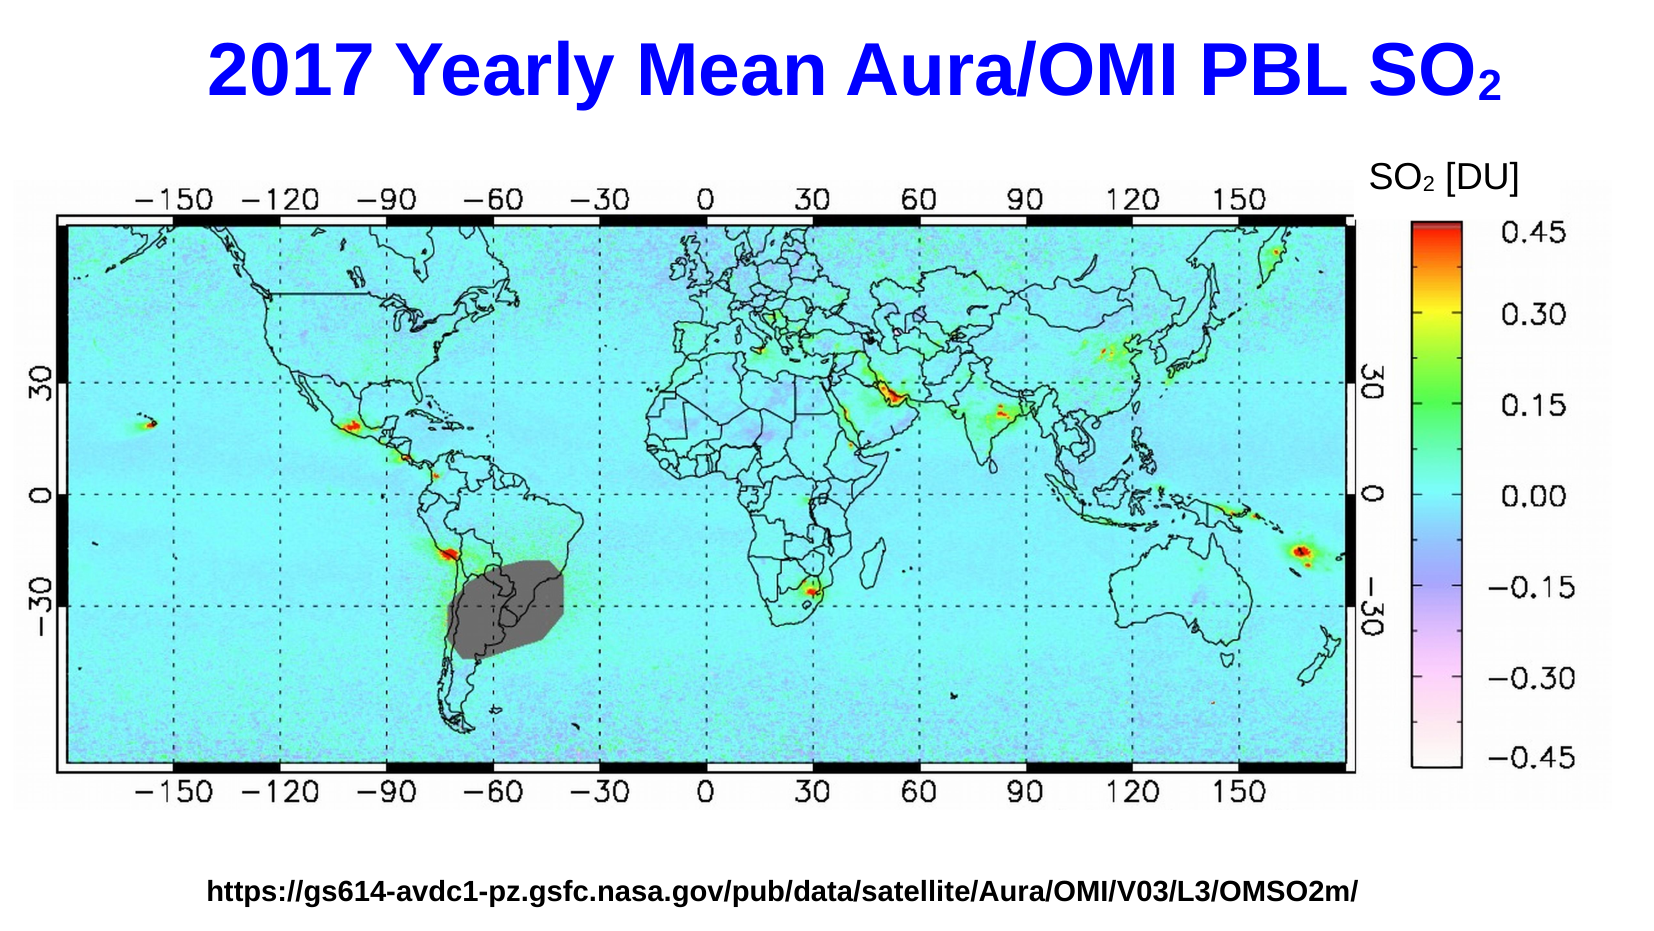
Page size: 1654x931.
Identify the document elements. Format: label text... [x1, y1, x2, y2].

text_box SO2 [DU] [1353, 147, 1561, 220]
picture [13, 180, 1612, 810]
title 2017 Yearly Mean Aura/OMI PBL SO2 [75, 4, 1636, 135]
text_box https://gs614-avdc1-pz.gsfc.nasa.gov/pub/data/satellite/Aura/OMI/V03/L3/OMSO2m/ [48, 835, 1519, 916]
